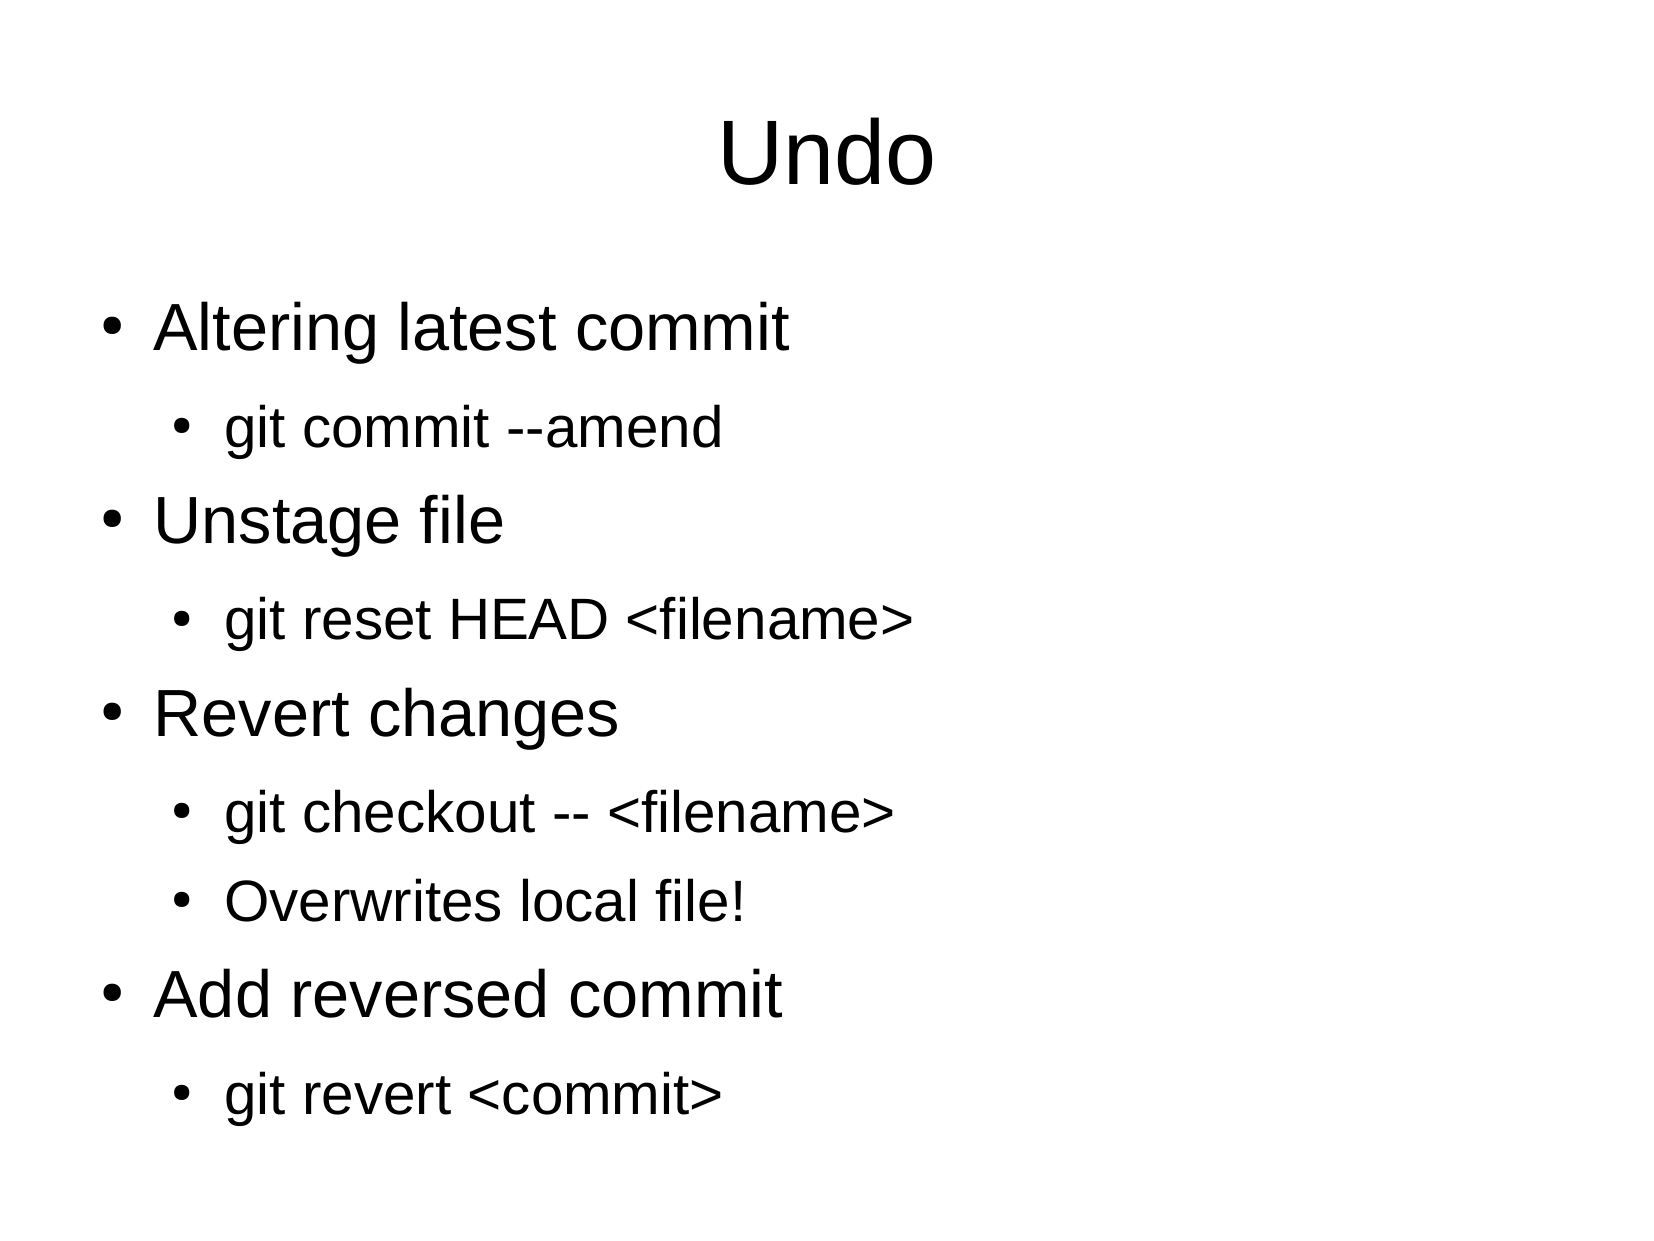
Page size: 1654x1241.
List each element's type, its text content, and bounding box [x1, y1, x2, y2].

list Altering latest commit git commit --amend Unstage file git reset HEAD <filename> Revert changes git checkout -- <filename> Overwrites local file! Add reversed commit git revert <commit> [82, 290, 1571, 1127]
title Undo [82, 49, 1571, 257]
